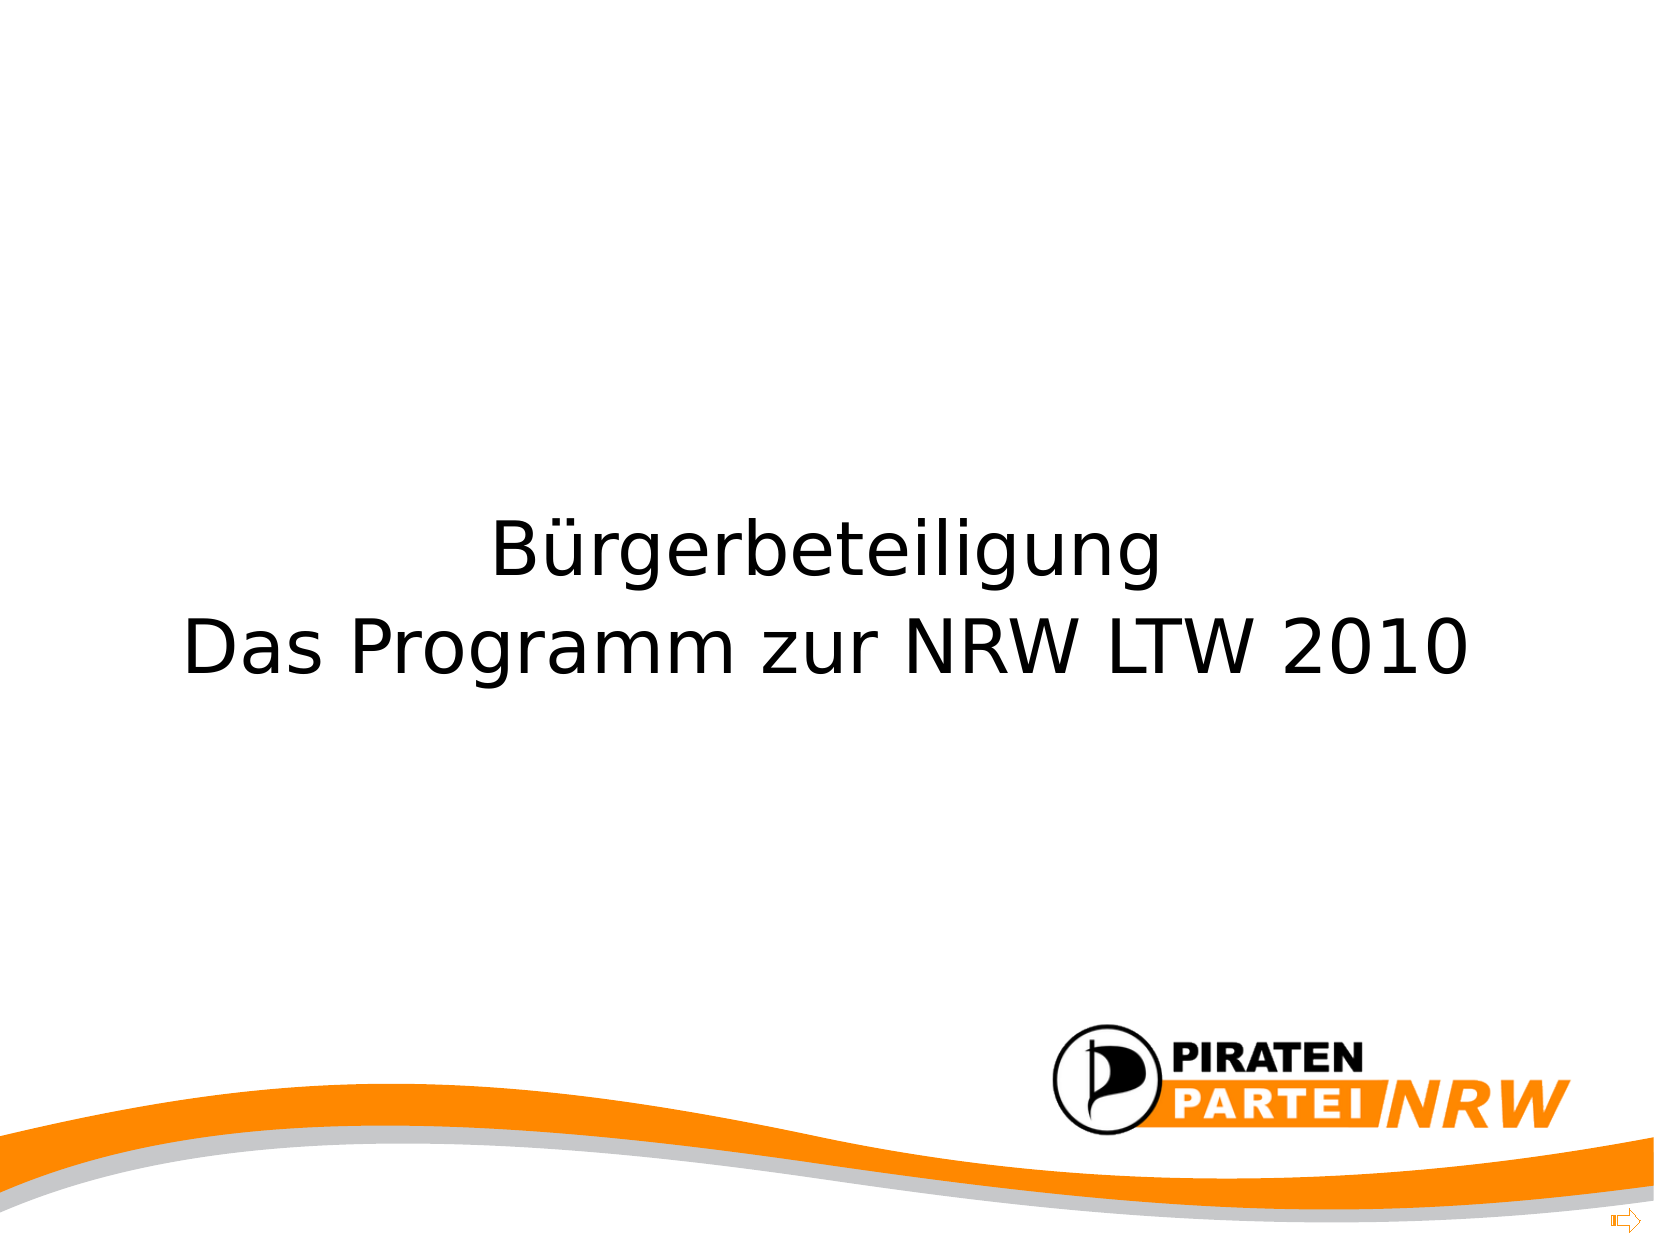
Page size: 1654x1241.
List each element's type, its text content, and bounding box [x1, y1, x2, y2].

title Das Programm zur NRW LTW 2010 [82, 604, 1571, 692]
picture [1045, 1021, 1579, 1140]
text_box Bürgerbeteiligung [474, 498, 1179, 601]
